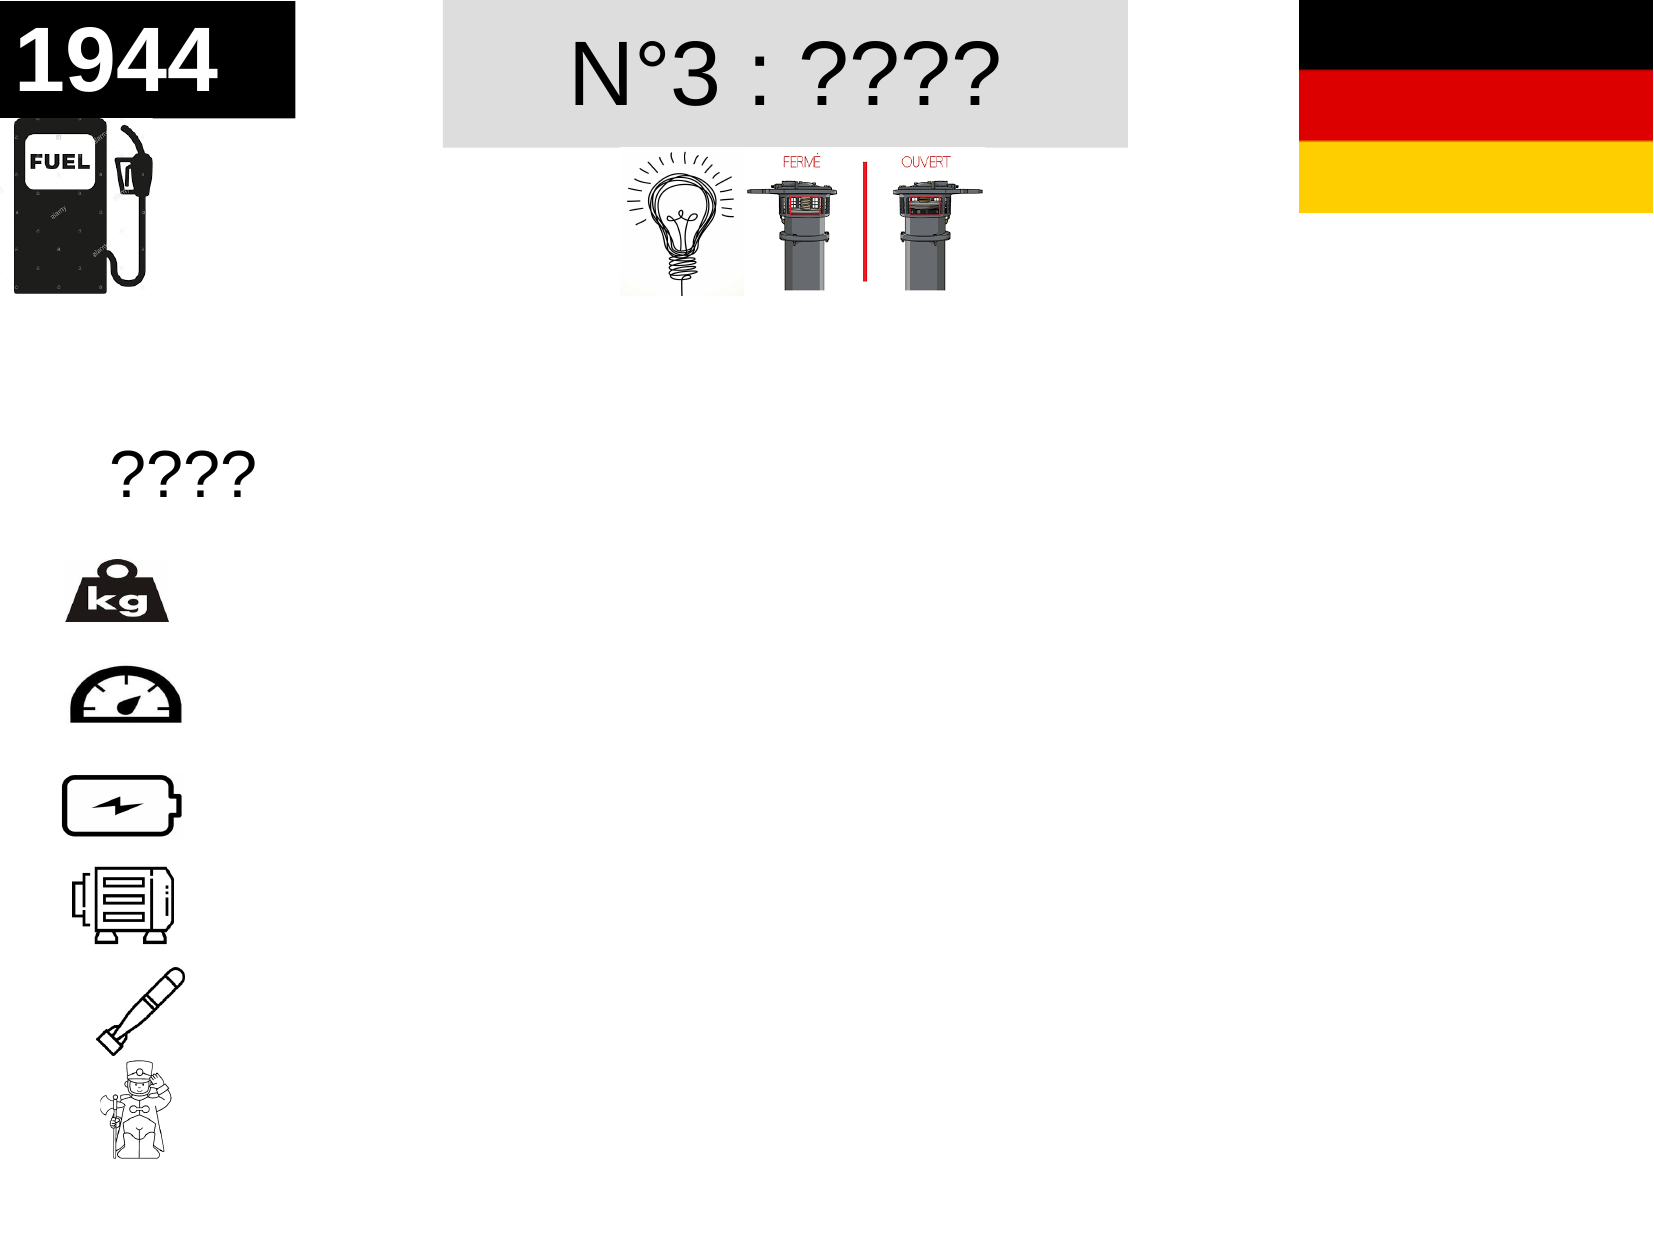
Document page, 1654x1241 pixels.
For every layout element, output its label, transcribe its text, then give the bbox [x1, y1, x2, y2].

text_box 1944 [0, 1, 296, 119]
picture [60, 657, 185, 730]
picture [0, 118, 153, 296]
title N°3 : ???? [442, 0, 1128, 148]
picture [620, 147, 985, 296]
picture [65, 559, 169, 623]
list ???? [38, 332, 1451, 1241]
picture [96, 967, 185, 1166]
picture [72, 854, 174, 956]
picture [59, 772, 185, 838]
picture [1299, 0, 1653, 213]
